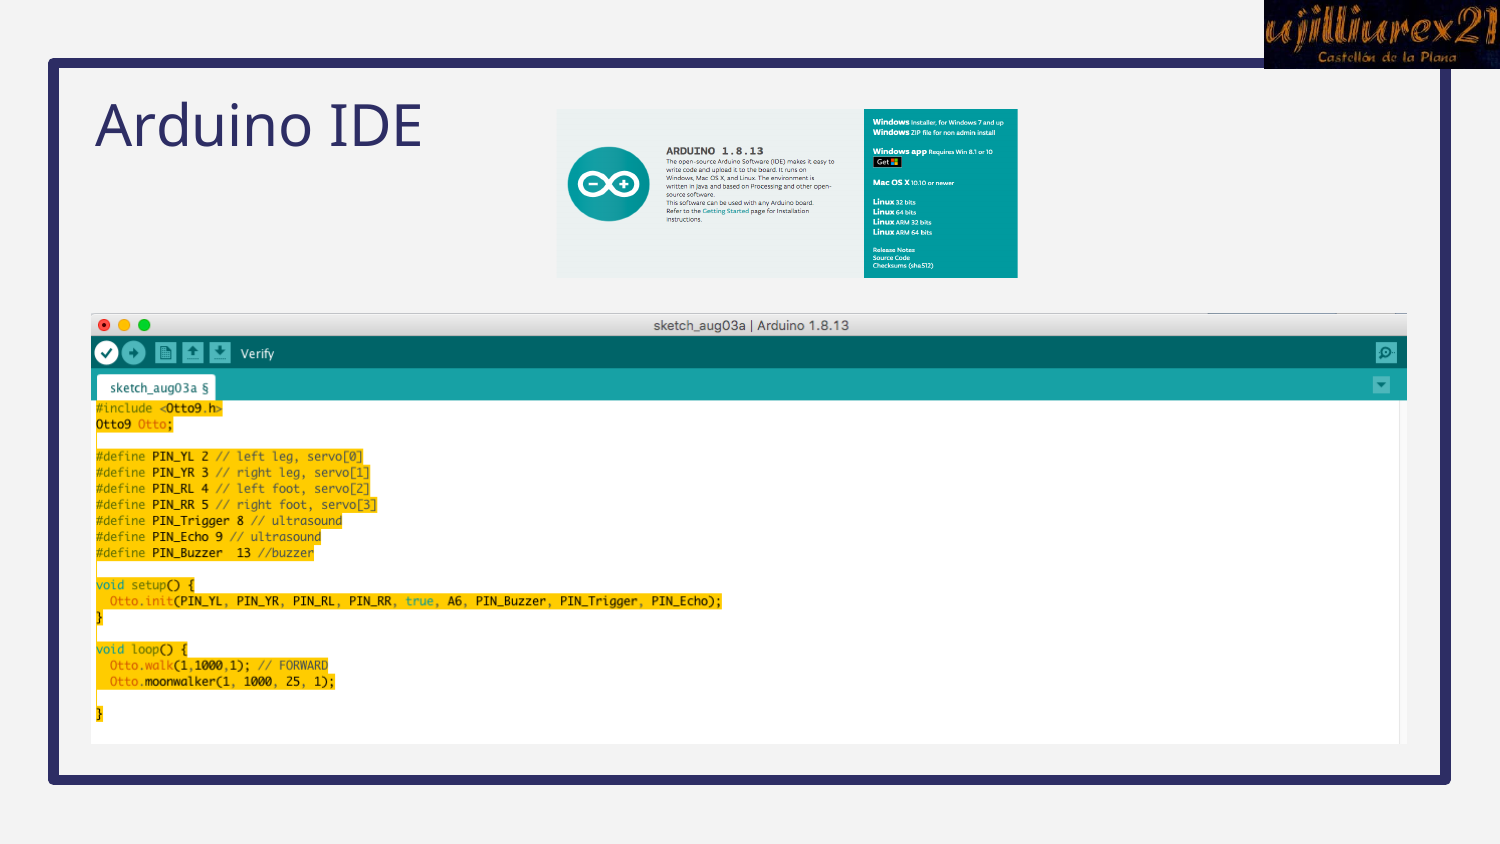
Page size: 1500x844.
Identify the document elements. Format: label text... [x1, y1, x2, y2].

picture [1264, 0, 1500, 69]
picture [556, 109, 1018, 278]
title Arduino IDE [79, 72, 1419, 167]
picture [91, 313, 1407, 744]
